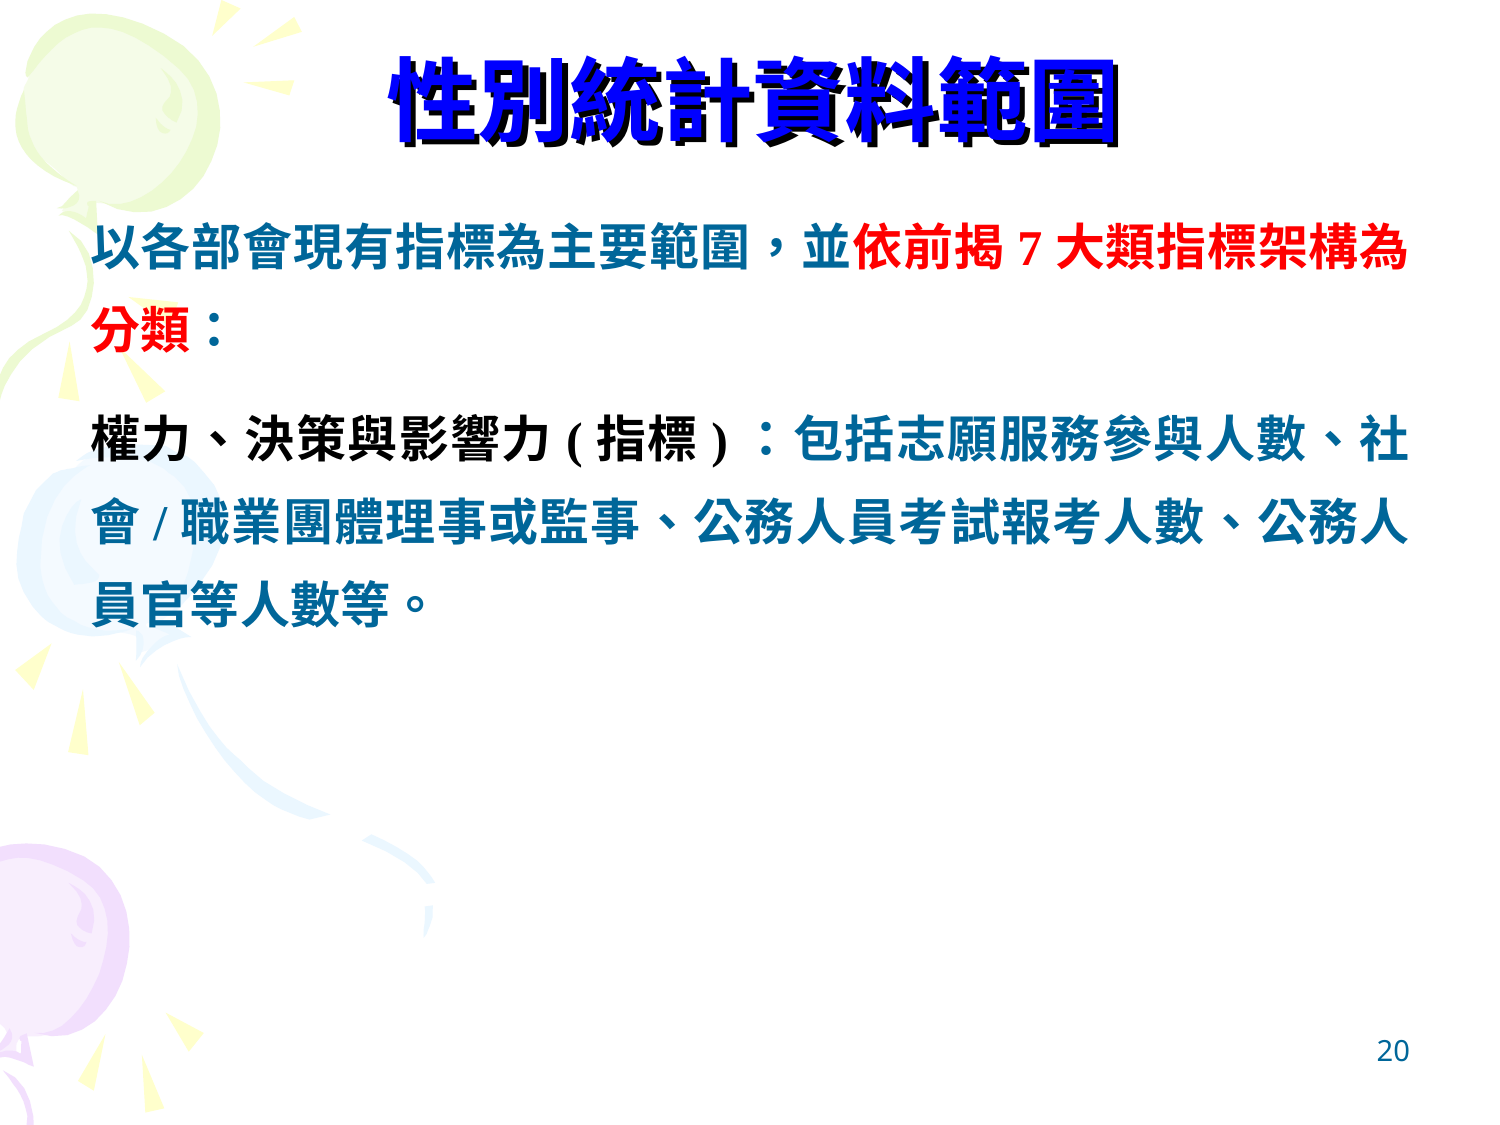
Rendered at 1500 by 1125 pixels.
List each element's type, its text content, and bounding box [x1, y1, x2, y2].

text_box <編號> [1074, 1024, 1426, 1100]
list 以各部會現有指標為主要範圍，並依前揭7大類指標架構為分類： 權力、決策與影響力(指標)：包括志願服務參與人數、社會/職業團體理事或監事、公務人員考試報考人數、公務人員官等人數等。 [75, 184, 1426, 994]
title 性別統計資料範圍 [76, 54, 1430, 162]
